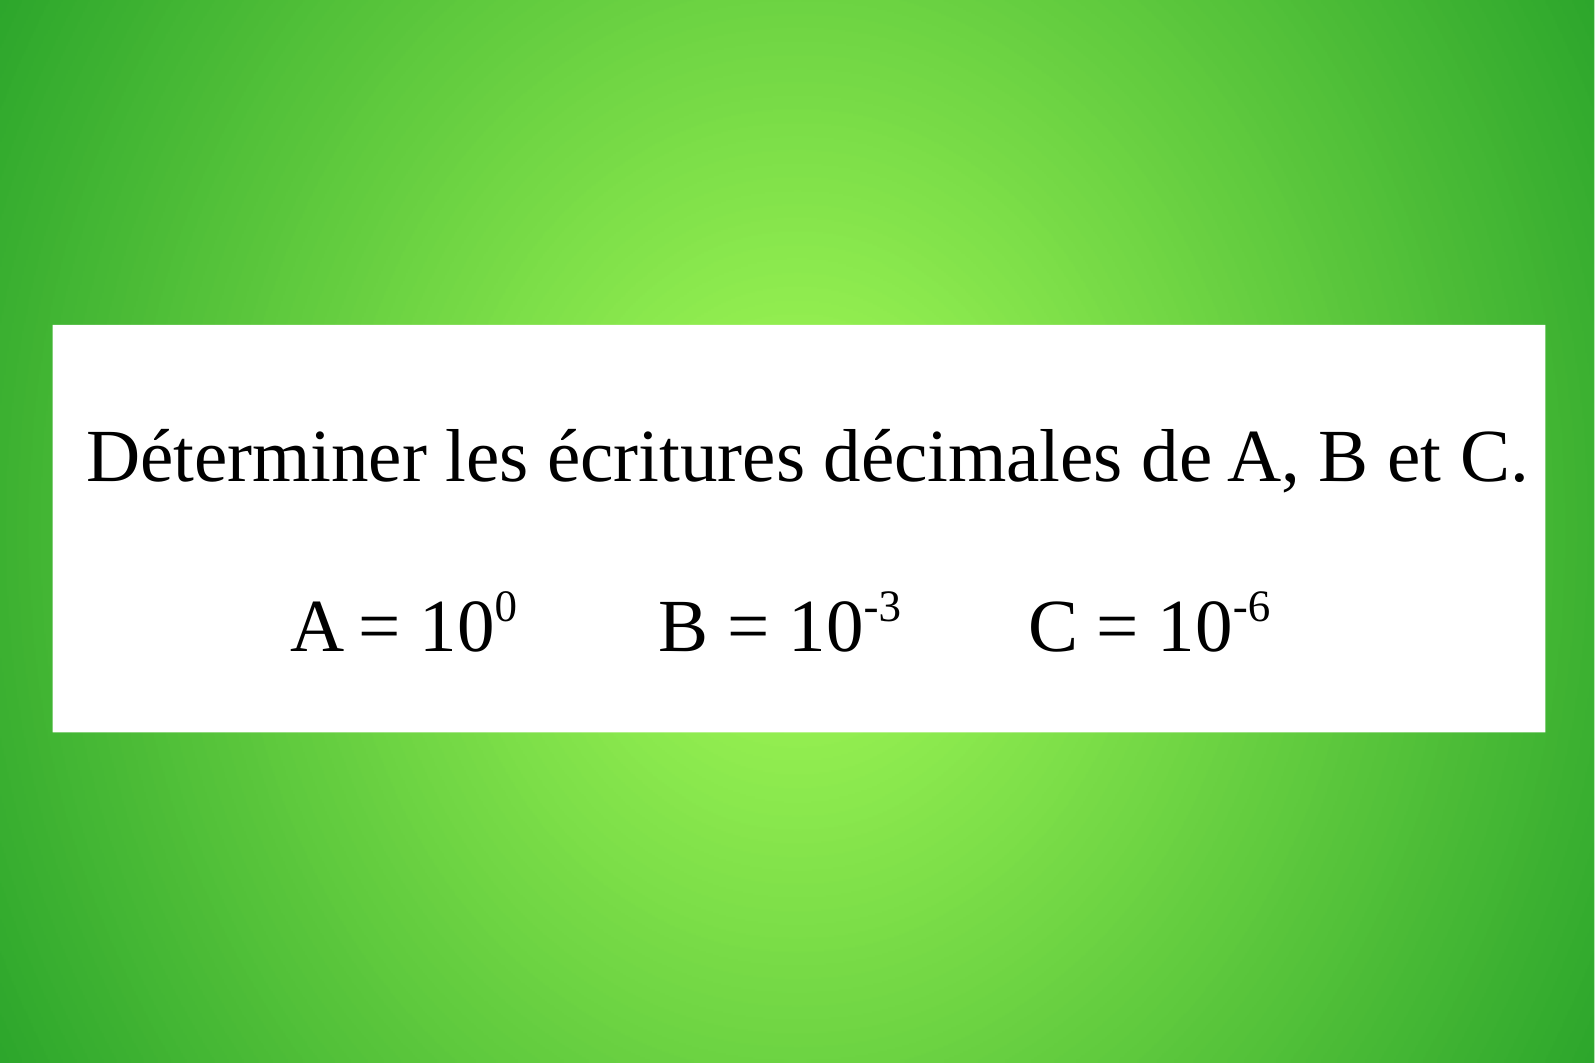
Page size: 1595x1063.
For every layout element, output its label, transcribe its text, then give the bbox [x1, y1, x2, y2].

text_box Déterminer les écritures décimales de A, B et C. A = 100 B = 10-3 C = 10-6 [52, 324, 1546, 733]
picture [0, 0, 1595, 1063]
